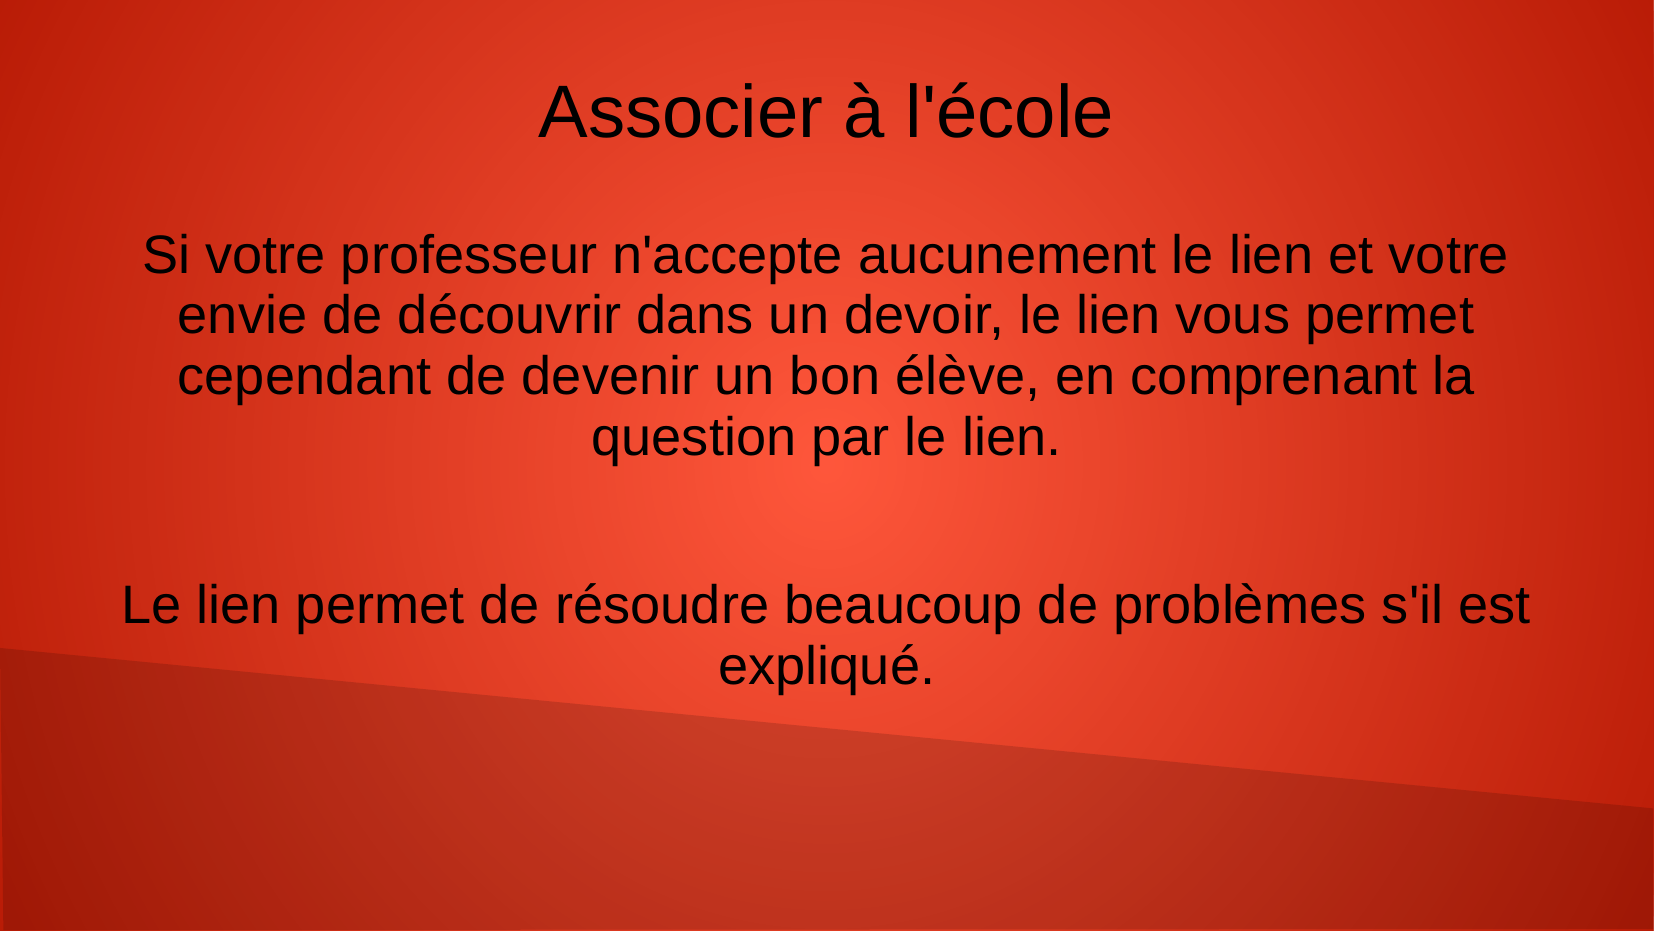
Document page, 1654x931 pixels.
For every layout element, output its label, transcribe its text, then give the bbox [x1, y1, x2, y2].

title Associer à l'école [82, 35, 1571, 189]
list Si votre professeur n'accepte aucunement le lien et votre envie de découvrir dans un devoir, le lien vous permet cependant de devenir un bon élève, en comprenant la question par le lien. Le lien permet de résoudre beaucoup de problèmes s'il est expliqué. [82, 224, 1571, 764]
